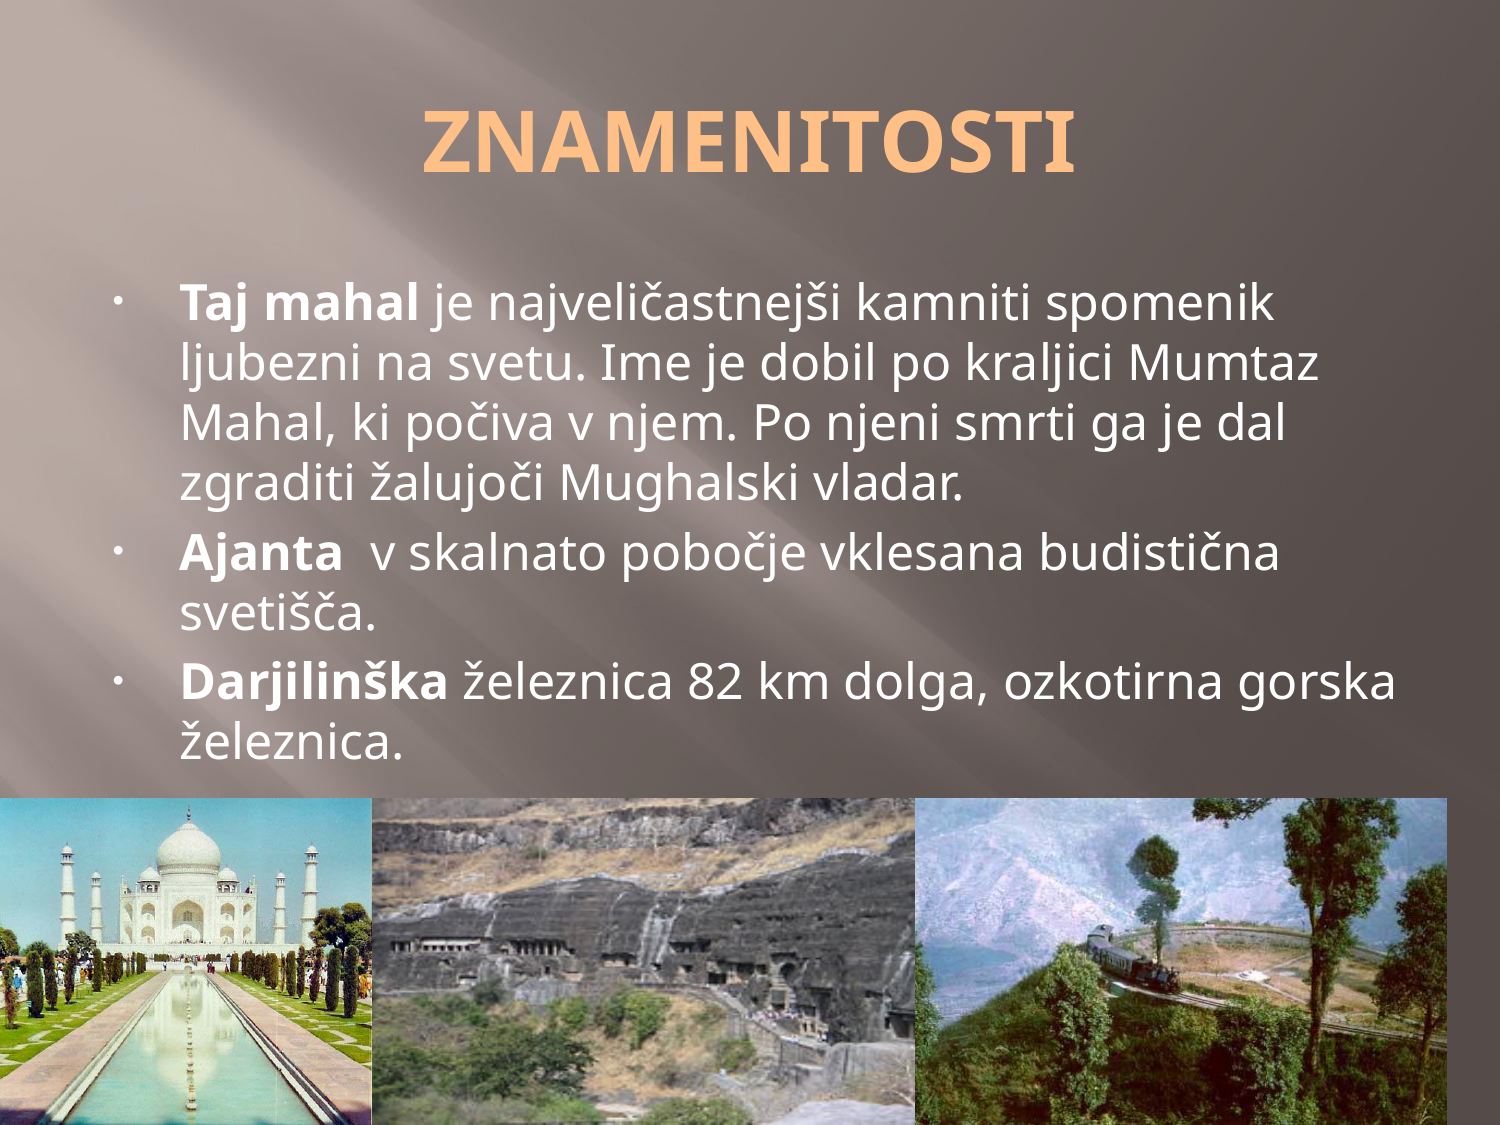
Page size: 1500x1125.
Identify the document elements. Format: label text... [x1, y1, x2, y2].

picture [0, 0, 1500, 1125]
list Taj mahal je najveličastnejši kamniti spomenik ljubezni na svetu. Ime je dobil po kraljici Mumtaz Mahal, ki počiva v njem. Po njeni smrti ga je dal zgraditi žalujoči Mughalski vladar. Ajanta v skalnato pobočje vklesana budistična svetišča. Darjilinška železnica 82 km dolga, ozkotirna gorska železnica. [75, 262, 1425, 798]
title ZNAMENITOSTI [75, 45, 1425, 233]
